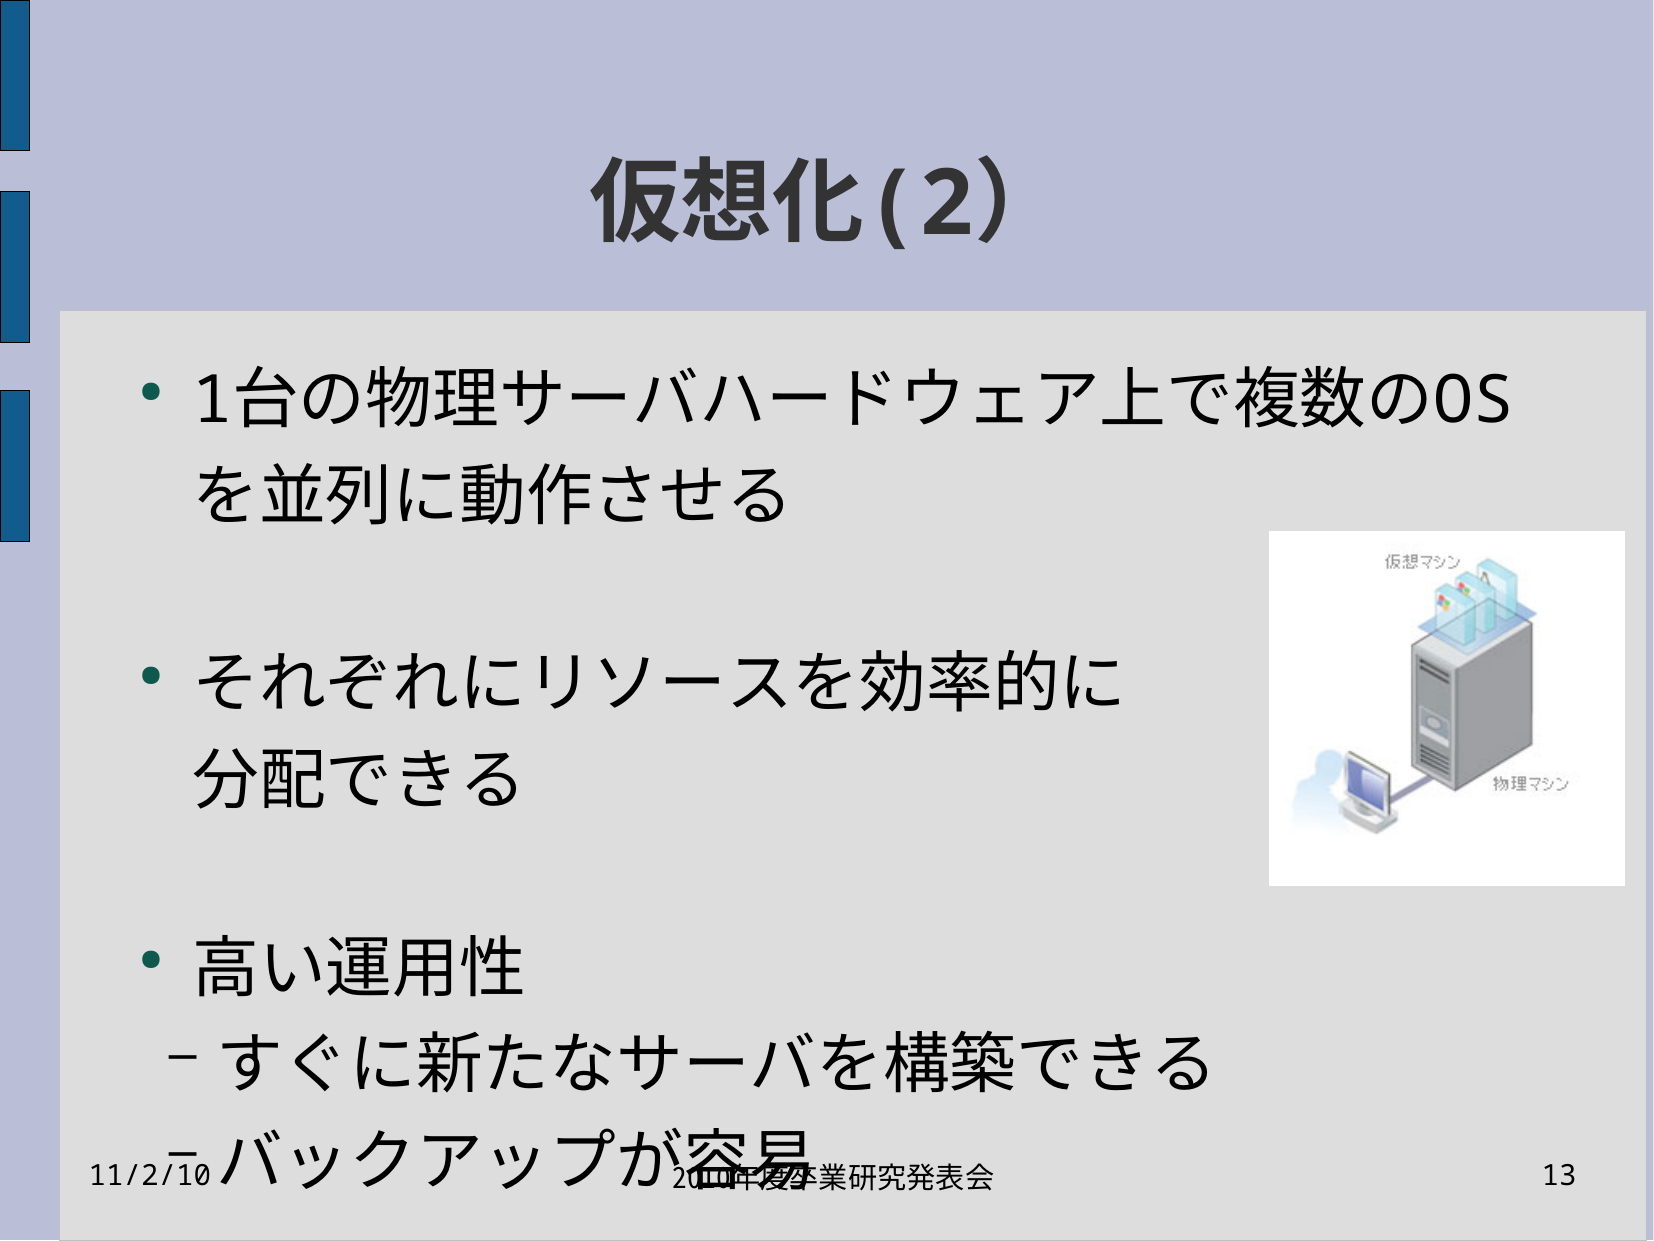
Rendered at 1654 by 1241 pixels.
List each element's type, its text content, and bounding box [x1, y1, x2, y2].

picture [1269, 531, 1625, 886]
title 仮想化(2） [121, 98, 1534, 291]
list 1台の物理サーバハードウェア上で複数のOSを並列に動作させる それぞれにリソースを効率的に 分配できる 高い運用性 すぐに新たなサーバを構築できる バックアップが容易 [121, 344, 1534, 1164]
